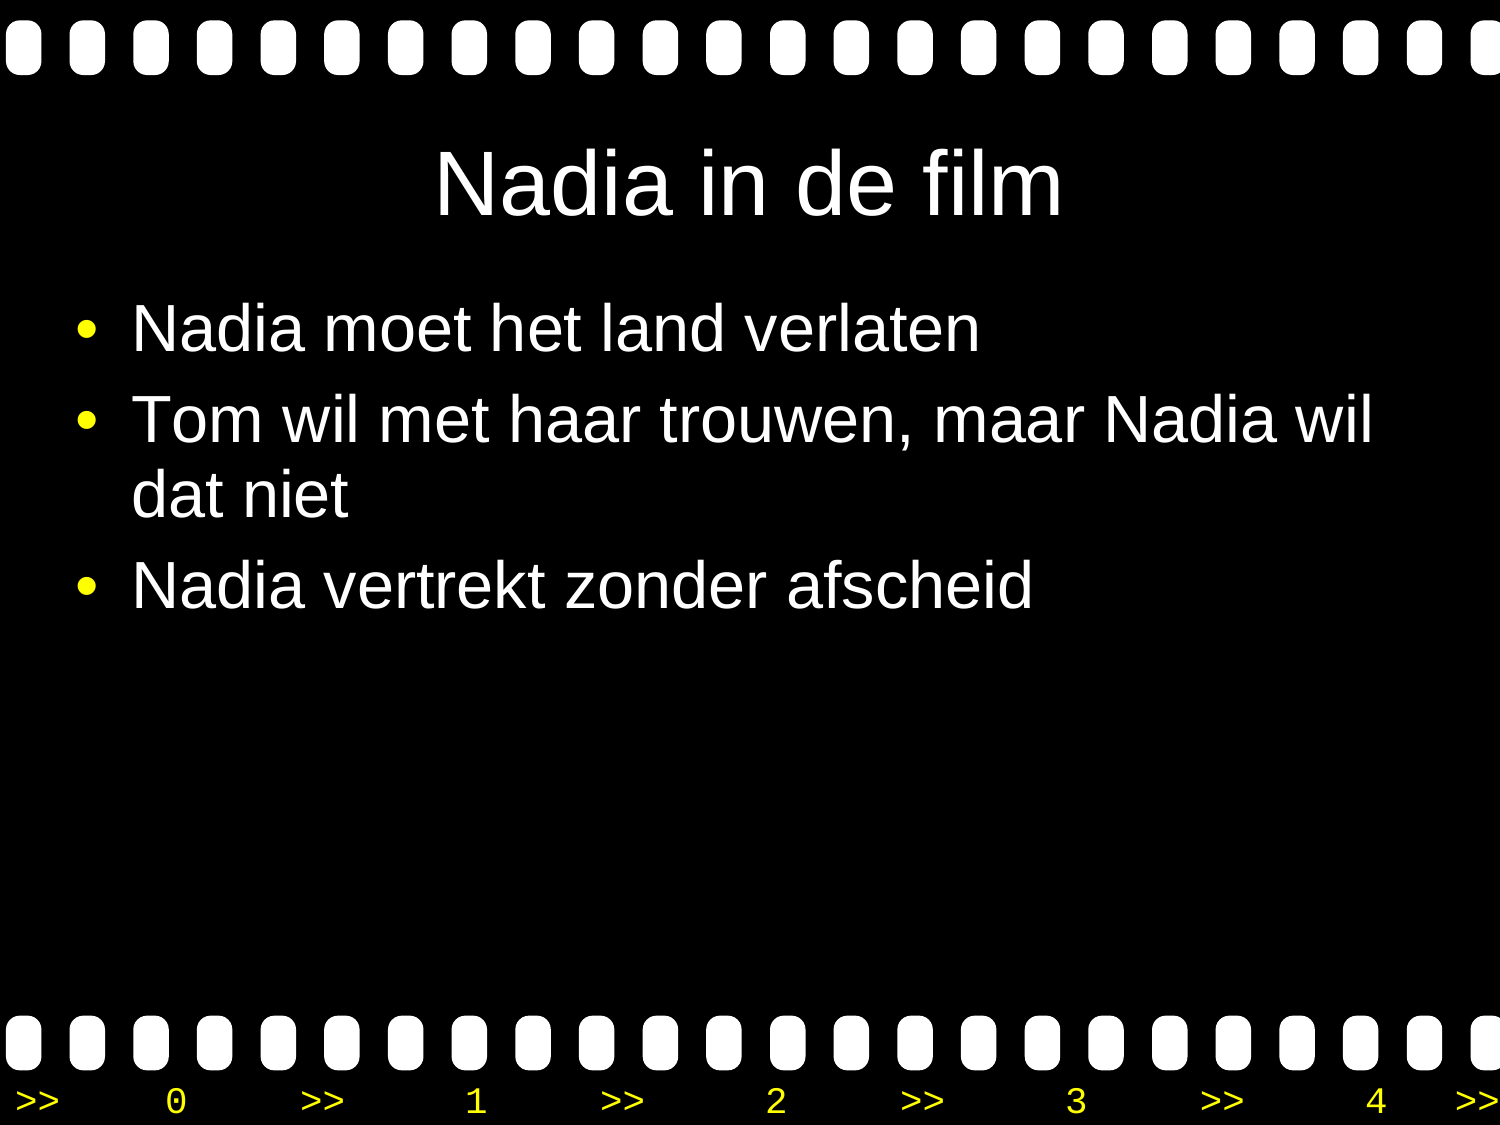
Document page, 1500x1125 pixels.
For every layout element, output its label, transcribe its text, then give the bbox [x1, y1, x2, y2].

list Nadia moet het land verlaten Tom wil met haar trouwen, maar Nadia wil dat niet Nadia vertrekt zonder afscheid [75, 290, 1426, 1019]
title Nadia in de film [75, 97, 1426, 271]
